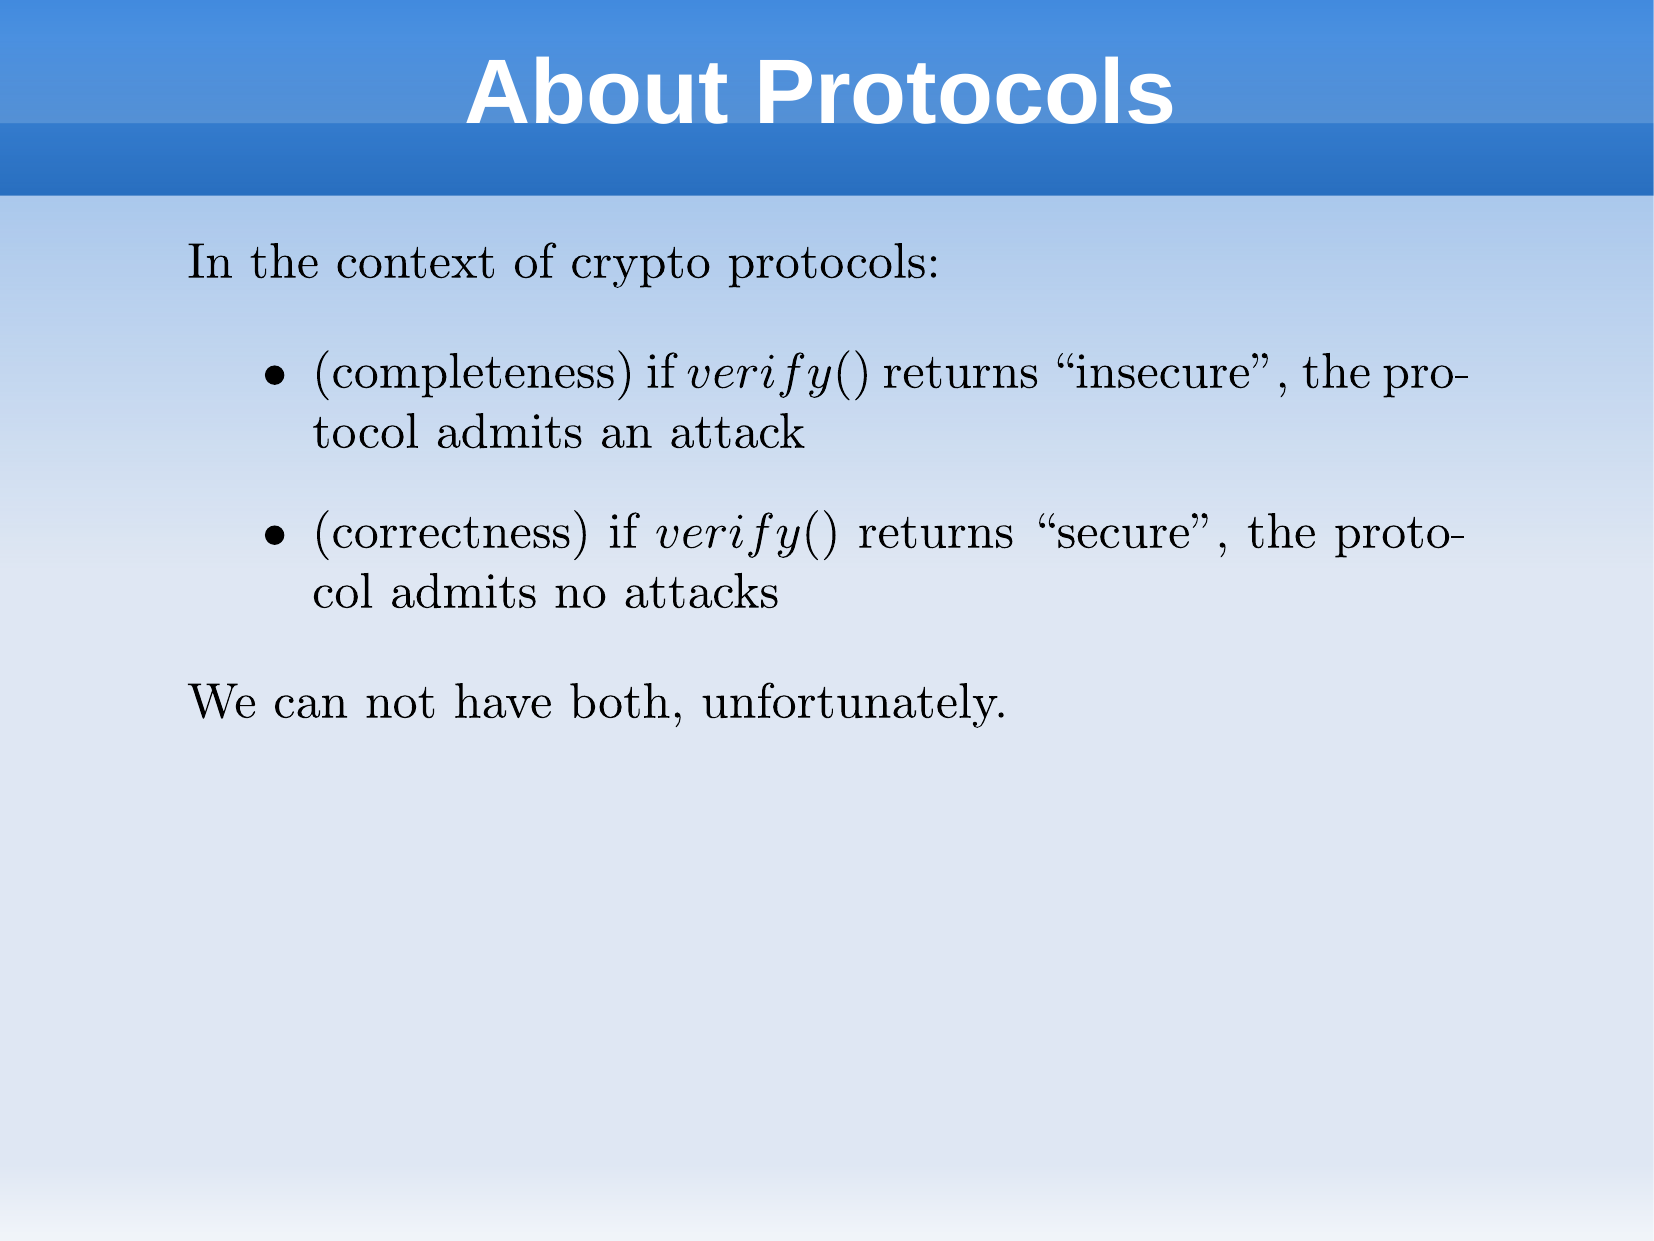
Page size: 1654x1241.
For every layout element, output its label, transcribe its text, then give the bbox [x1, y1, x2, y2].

picture [0, 0, 1654, 1241]
title About Protocols [76, 0, 1565, 188]
